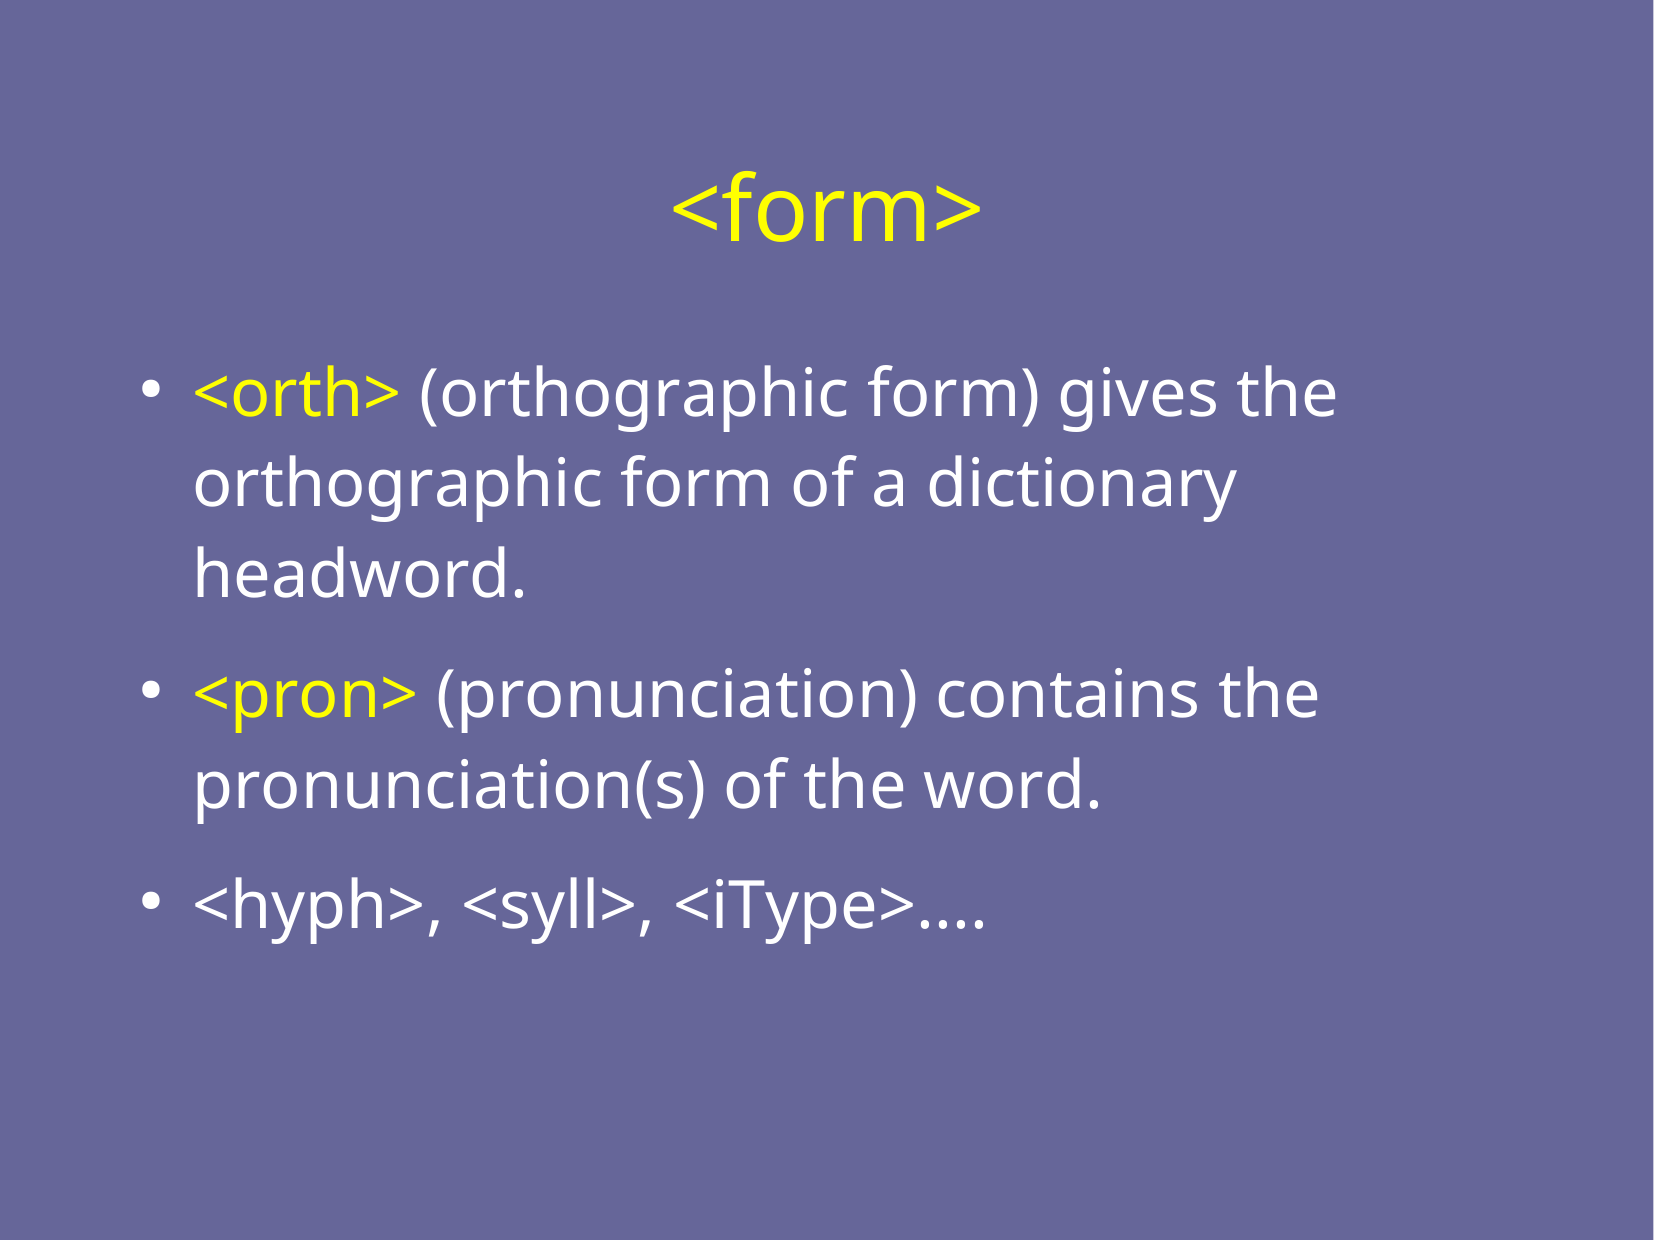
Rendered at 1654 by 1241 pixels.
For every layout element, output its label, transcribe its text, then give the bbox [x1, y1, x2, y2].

list <orth> (orthographic form) gives the orthographic form of a dictionary headword. <pron> (pronunciation) contains the pronunciation(s) of the word. <hyph>, <syll>, <iType>.... [121, 344, 1534, 1112]
title <form> [121, 110, 1534, 303]
